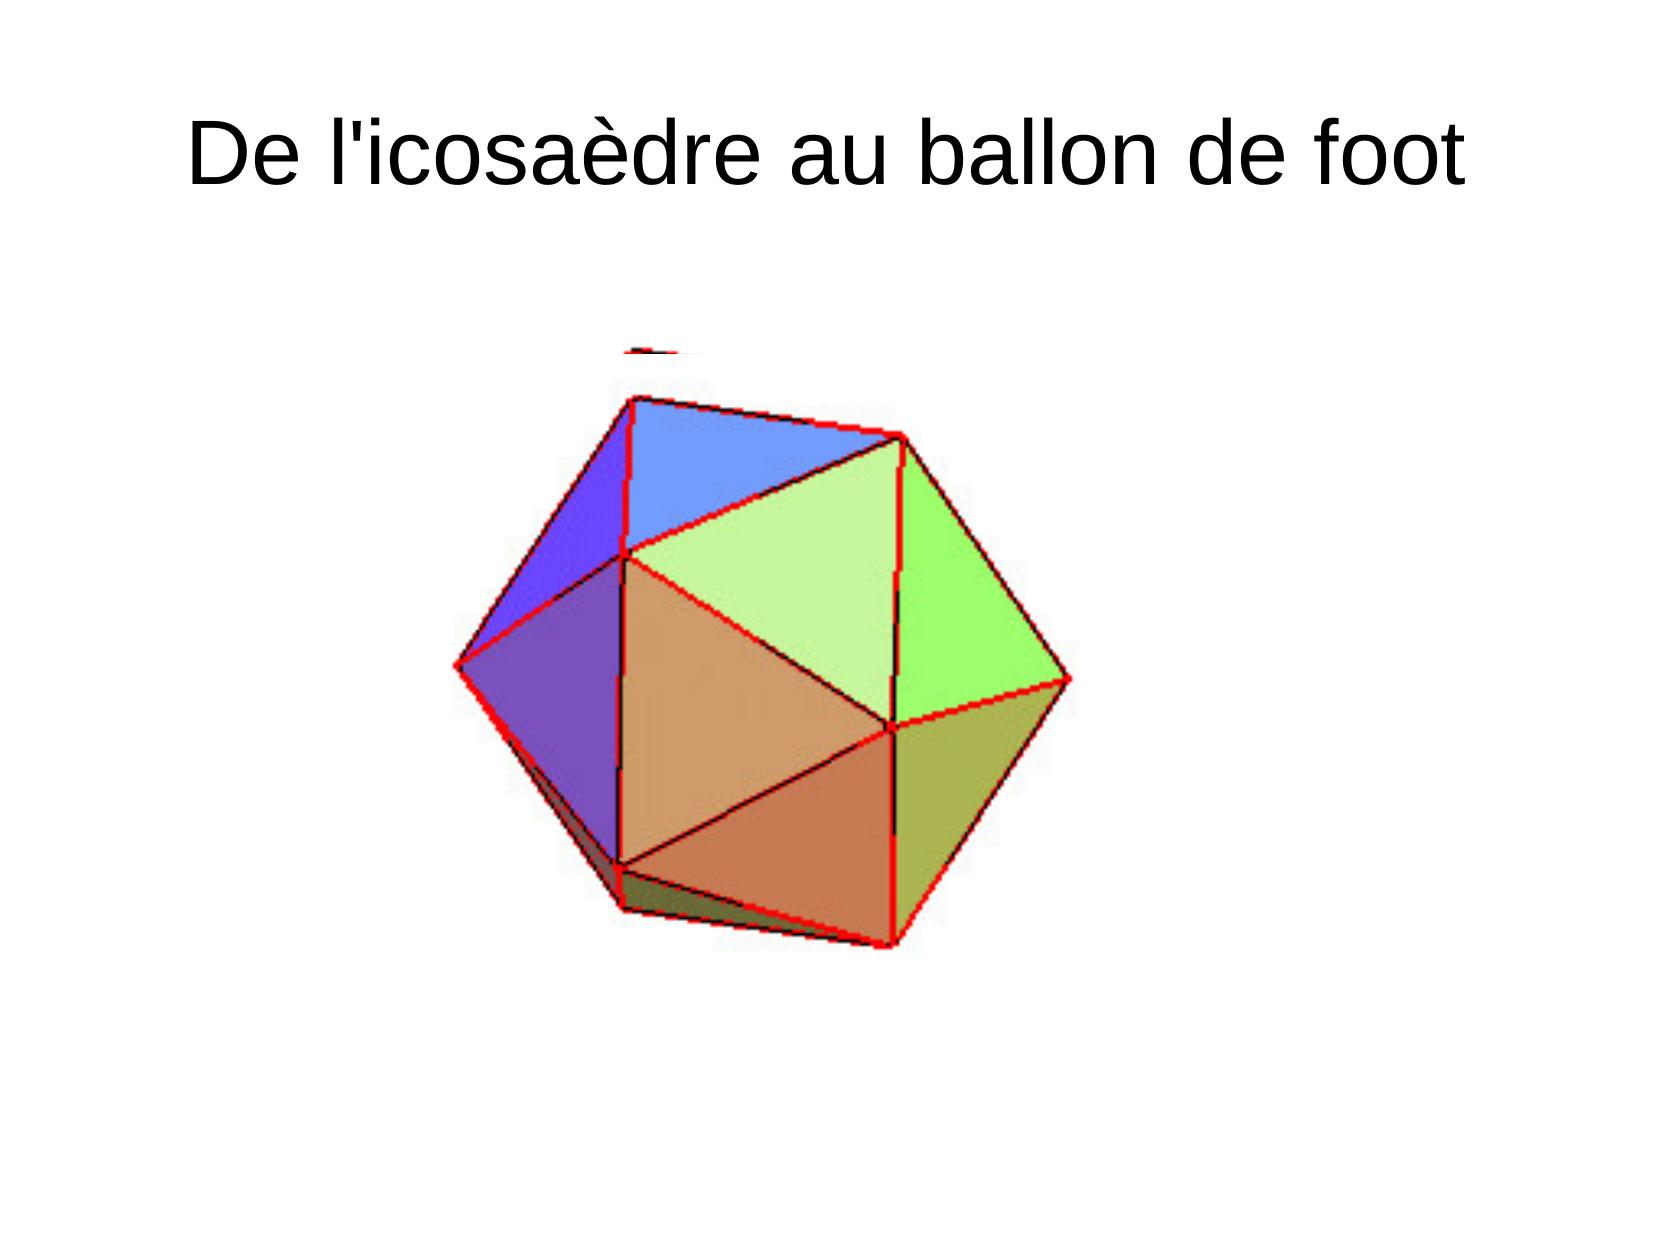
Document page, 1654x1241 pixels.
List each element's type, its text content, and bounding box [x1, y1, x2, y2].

picture [380, 303, 1205, 1004]
title De l'icosaèdre au ballon de foot [82, 49, 1571, 257]
